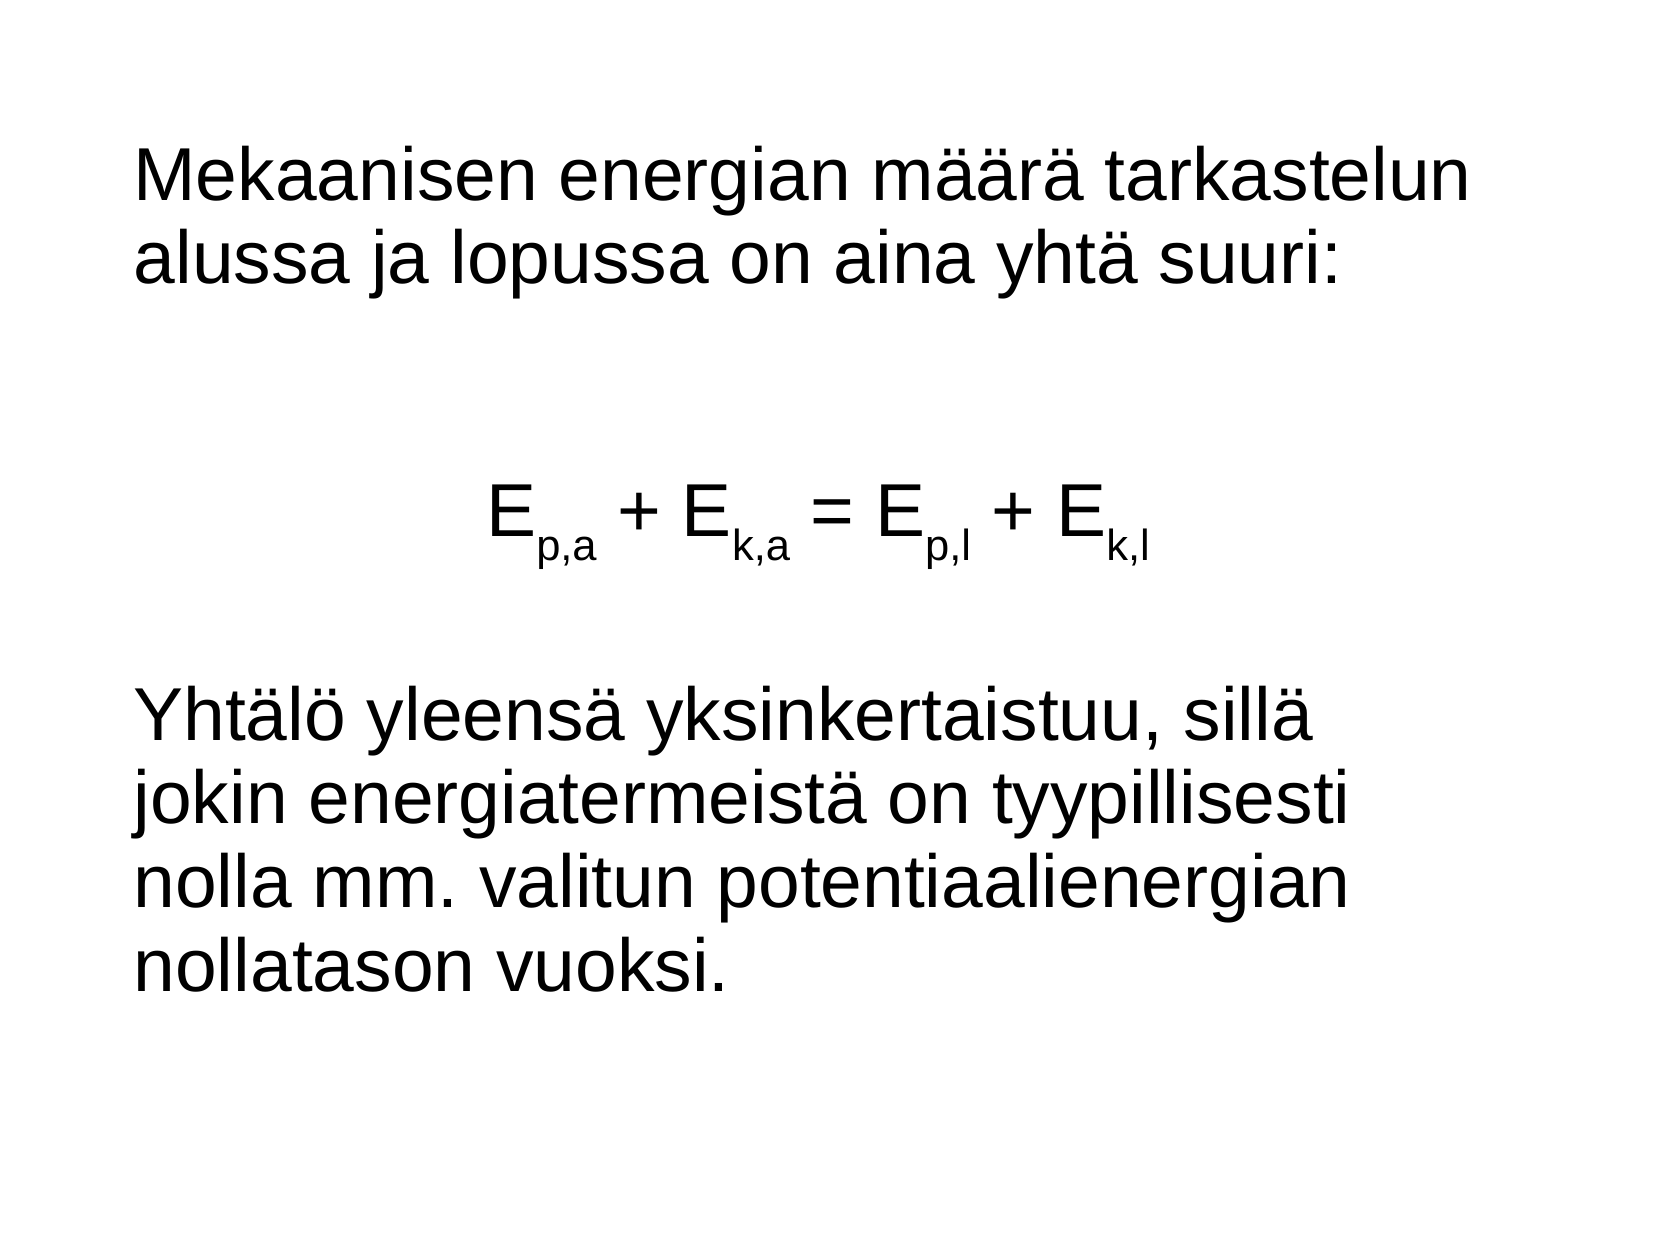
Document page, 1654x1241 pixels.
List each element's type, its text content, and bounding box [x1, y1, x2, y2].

text_box Mekaanisen energian määrä tarkastelun alussa ja lopussa on aina yhtä suuri: Ep,a + Ek,a = Ep,l + Ek,l Yhtälö yleensä yksinkertaistuu, sillä jokin energiatermeistä on tyypillisesti nolla mm. valitun potentiaalienergian nollatason vuoksi. [118, 124, 1501, 1016]
